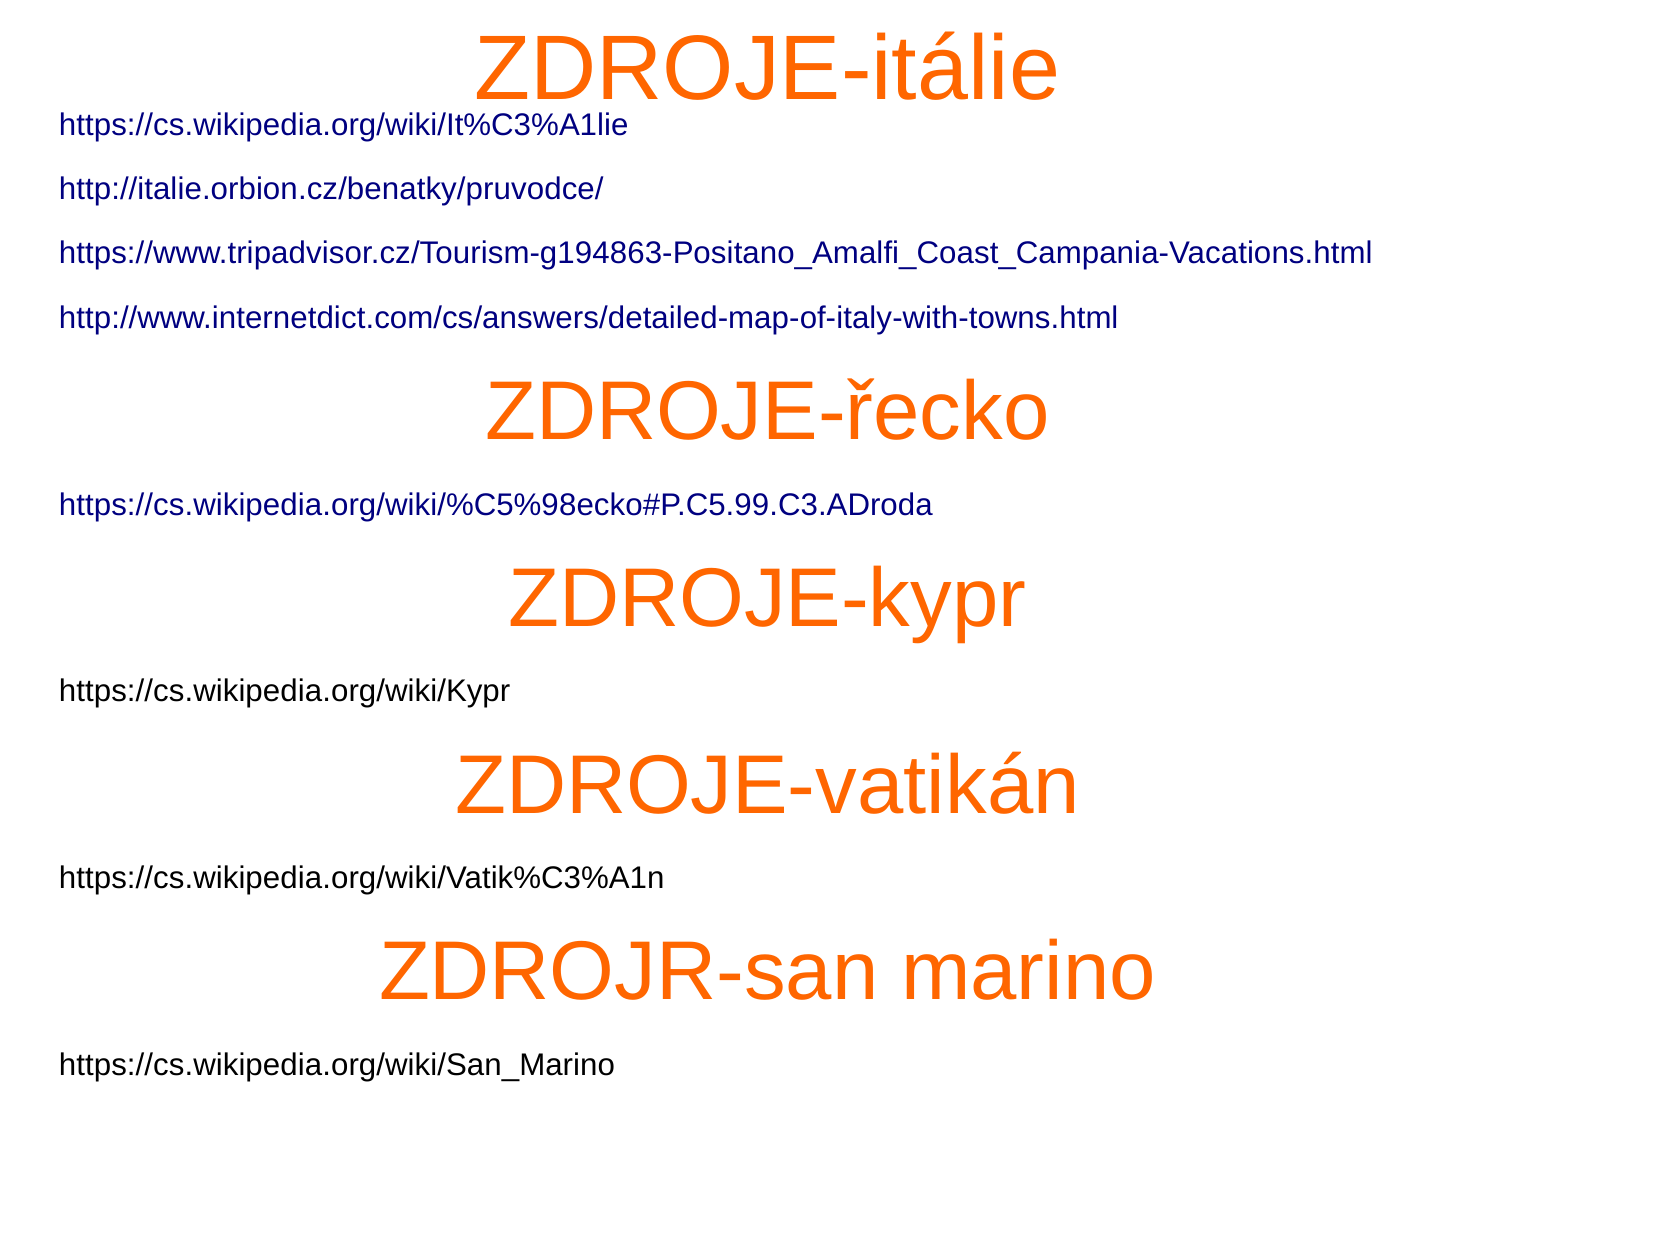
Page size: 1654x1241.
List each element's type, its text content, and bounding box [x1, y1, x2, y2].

title ZDROJE-itálie [23, 0, 1512, 172]
list https://cs.wikipedia.org/wiki/It%C3%A1lie http://italie.orbion.cz/benatky/pruvodce/ https://www.tripadvisor.cz/Tourism-g194863-Positano_Amalfi_Coast_Campania-Vacations.html http://www.internetdict.com/cs/answers/detailed-map-of-italy-with-towns.html ZDROJE-řecko https://cs.wikipedia.org/wiki/%C5%98ecko#P.C5.99.C3.ADroda ZDROJE-kypr https://cs.wikipedia.org/wiki/Kypr ZDROJE-vatikán https://cs.wikipedia.org/wiki/Vatik%C3%A1n ZDROJR-san marino https://cs.wikipedia.org/wiki/San_Marino https://cs.wikipedia.org/wiki/Kypr [0, 107, 1477, 1241]
